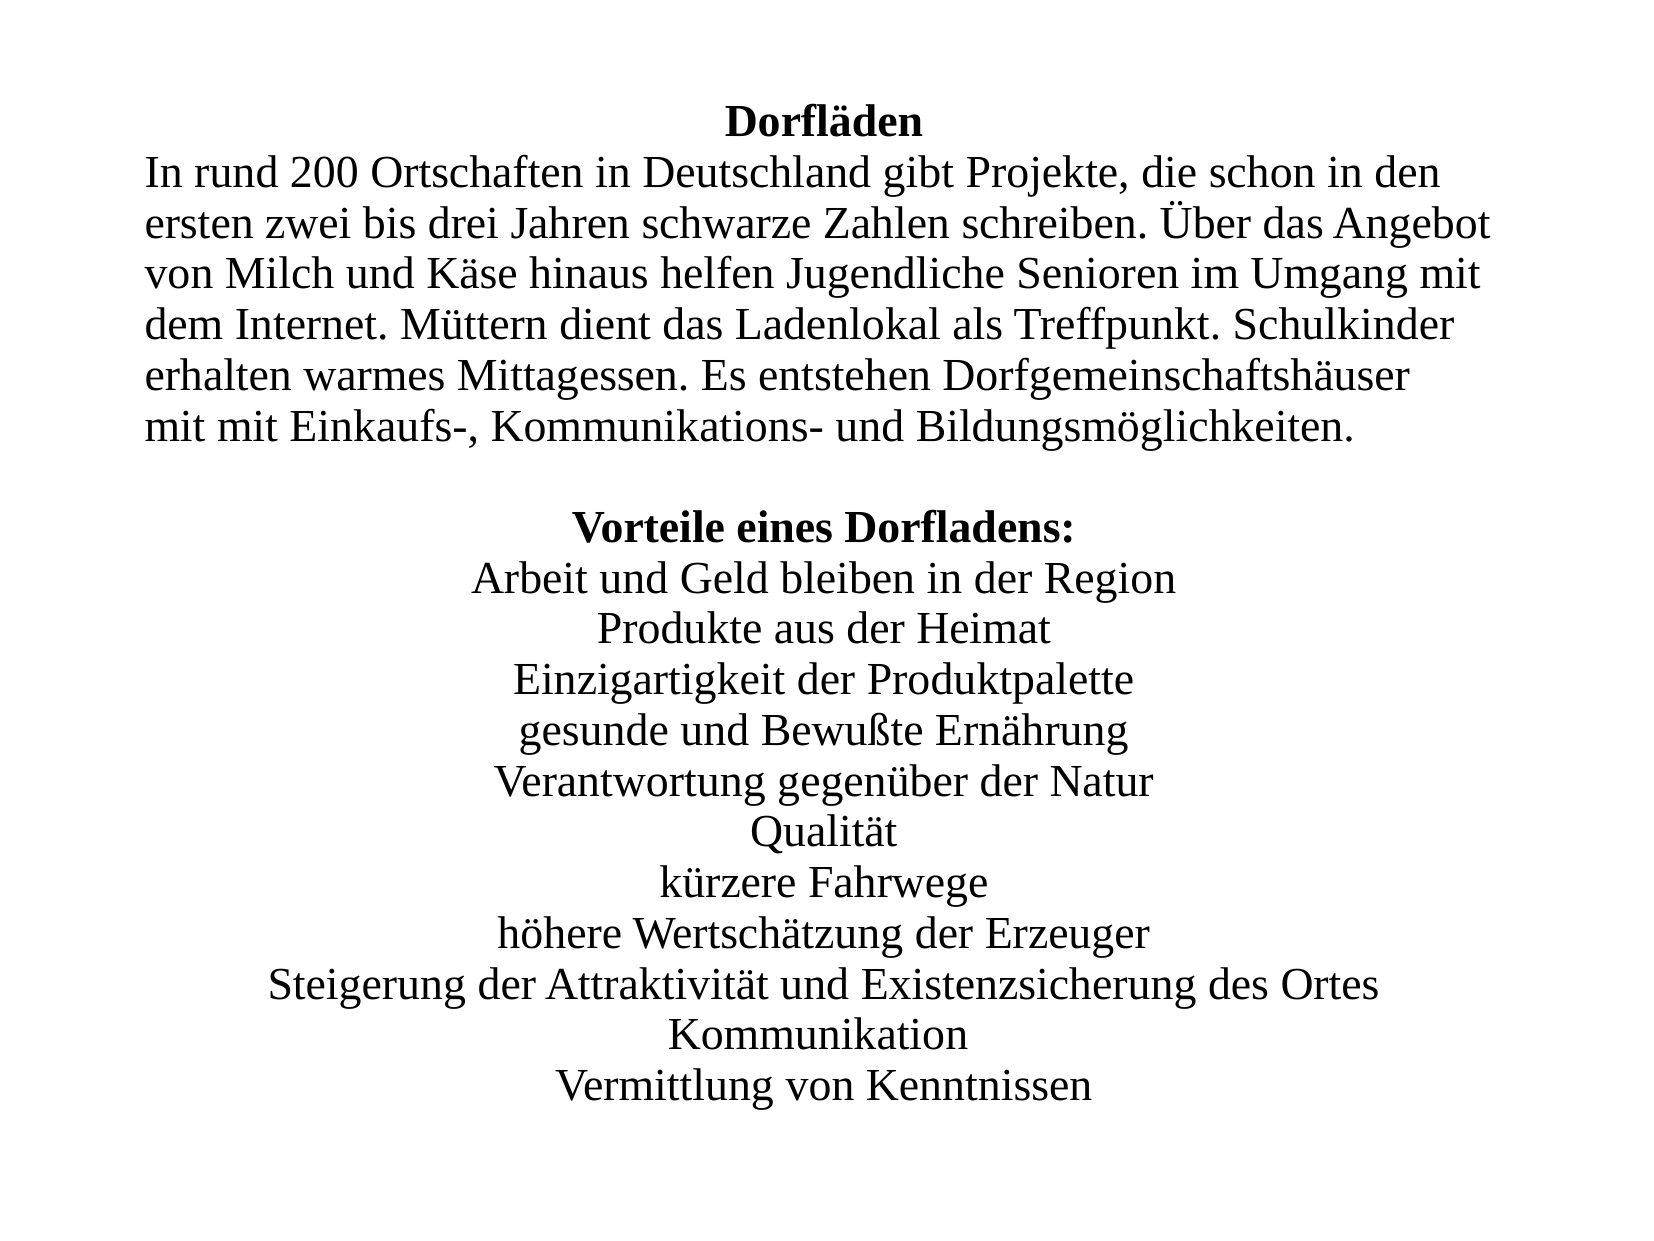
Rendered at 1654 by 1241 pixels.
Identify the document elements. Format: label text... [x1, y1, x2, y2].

text_box Dorfläden In rund 200 Ortschaften in Deutschland gibt Projekte, die schon in den ersten zwei bis drei Jahren schwarze Zahlen schreiben. Über das Angebot von Milch und Käse hinaus helfen Jugendliche Senioren im Umgang mit dem Internet. Müttern dient das Ladenlokal als Treffpunkt. Schulkinder erhalten warmes Mittagessen. Es entstehen Dorfgemeinschaftshäuser mit mit Einkaufs-, Kommunikations- und Bildungsmöglichkeiten. Vorteile eines Dorfladens: Arbeit und Geld bleiben in der Region Produkte aus der Heimat Einzigartigkeit der Produktpalette gesunde und Bewußte Ernährung Verantwortung gegenüber der Natur Qualität kürzere Fahrwege höhere Wertschätzung der Erzeuger Steigerung der Attraktivität und Existenzsicherung des Ortes Kommunikation Vermittlung von Kenntnissen [129, 88, 1519, 1118]
